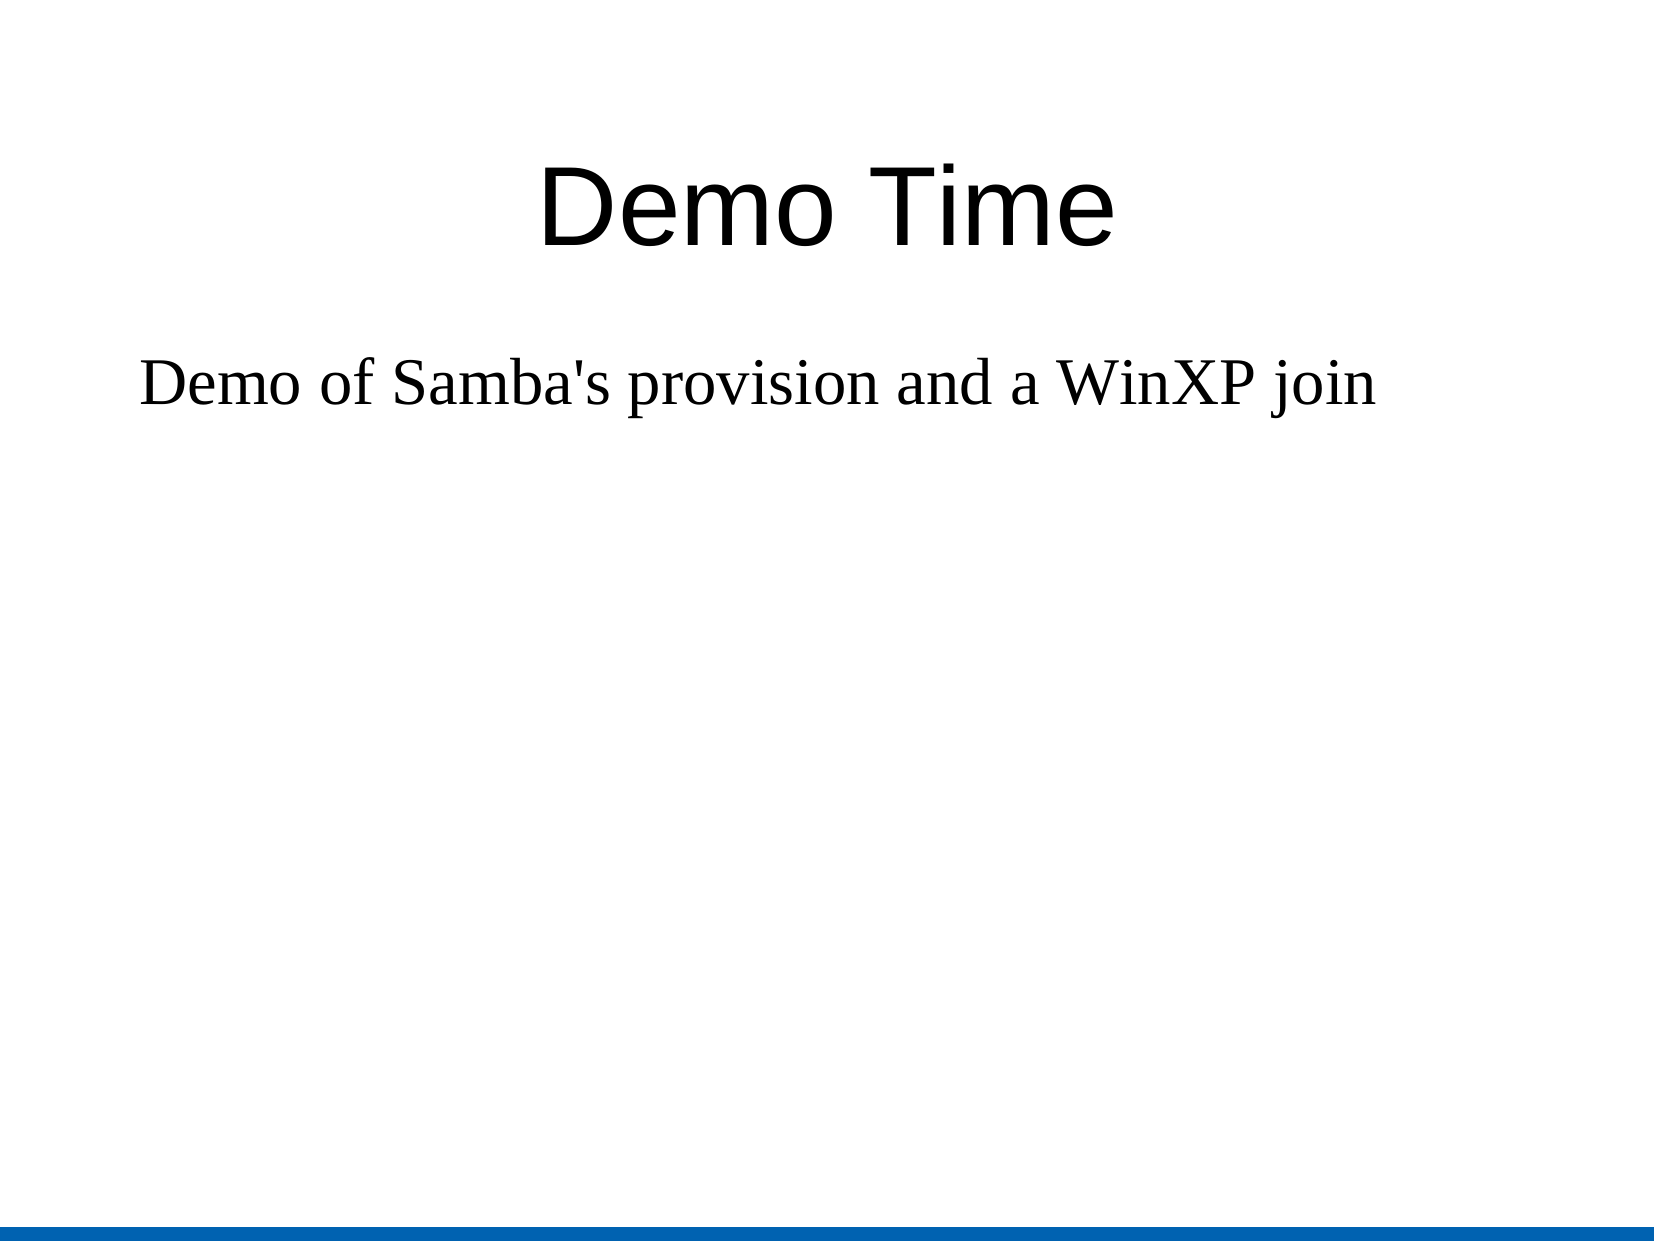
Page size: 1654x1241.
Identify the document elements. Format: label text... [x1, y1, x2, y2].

title Demo Time [121, 110, 1534, 303]
list Demo of Samba's provision and a WinXP join [121, 344, 1534, 1112]
